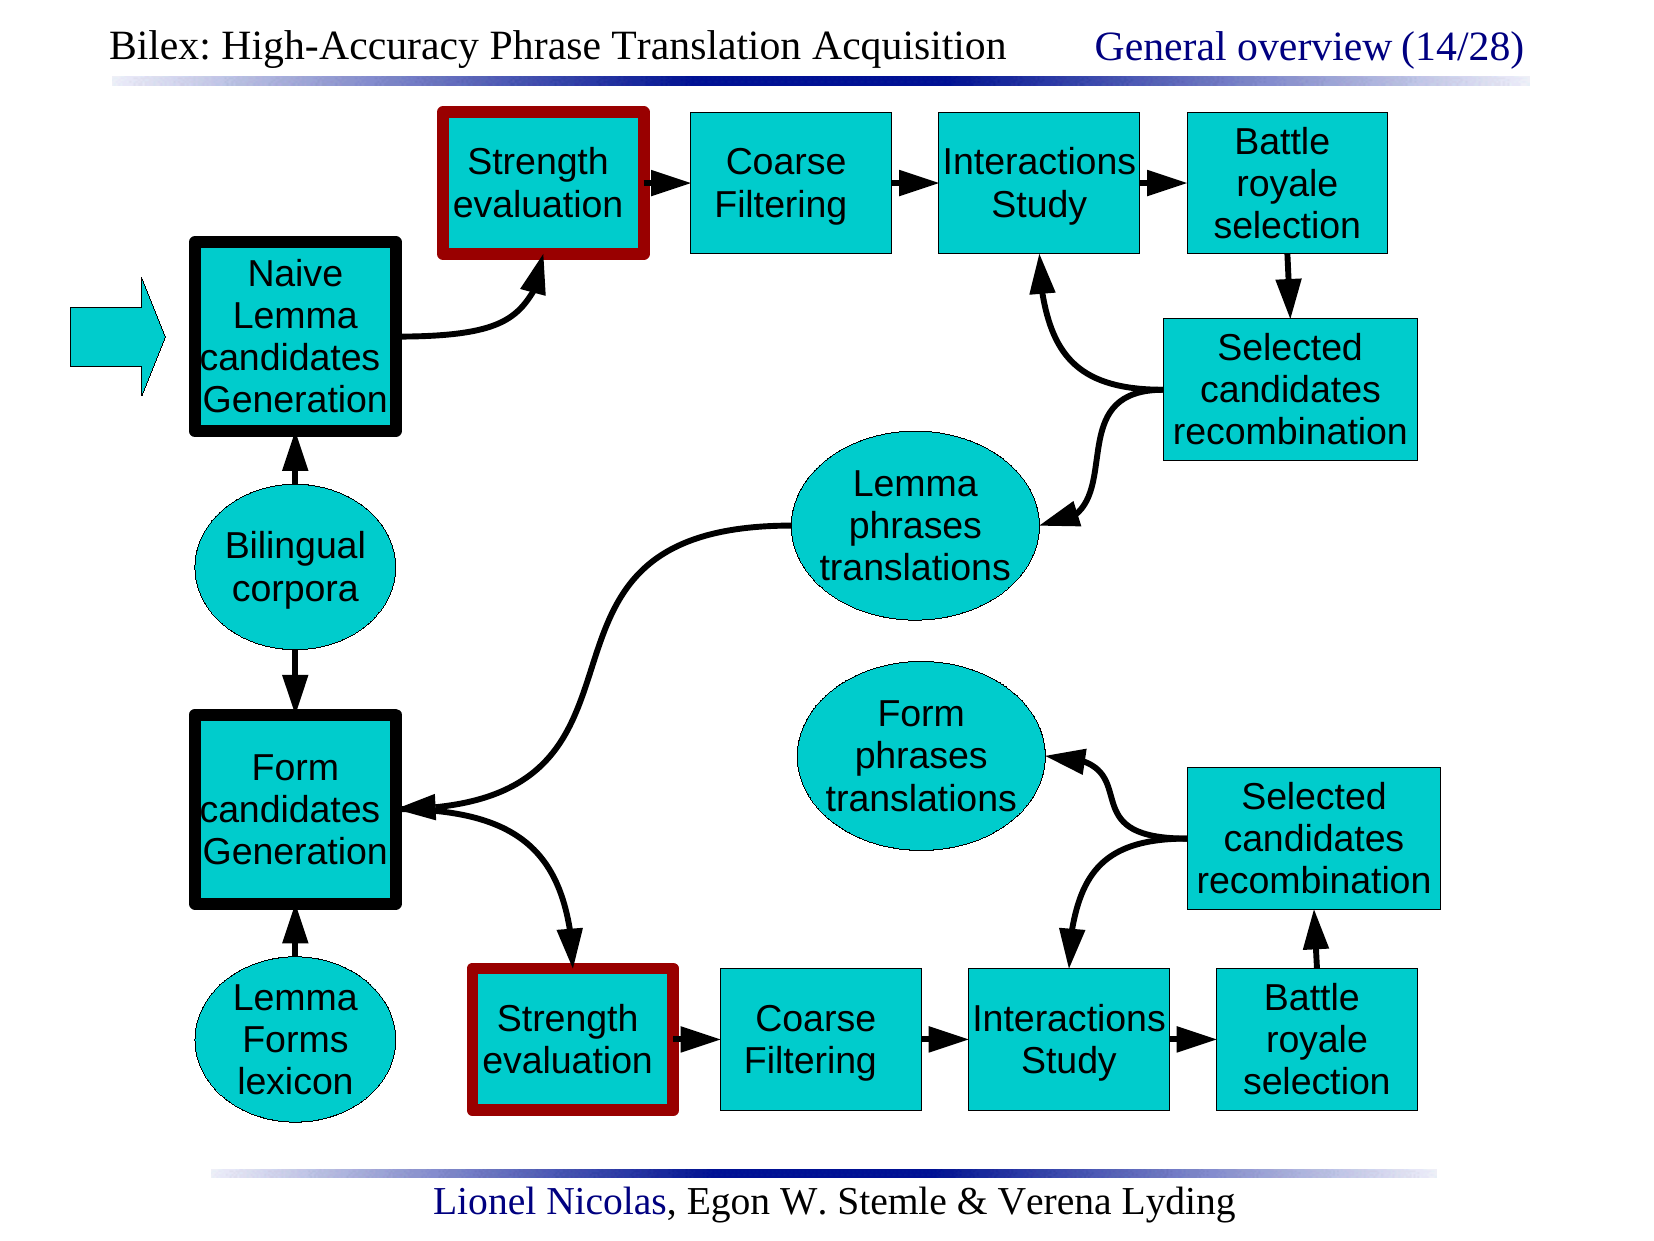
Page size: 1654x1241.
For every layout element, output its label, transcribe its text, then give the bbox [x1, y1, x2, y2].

text_box Interactions Study [938, 112, 1140, 254]
text_box Interactions Study [968, 968, 1170, 1111]
text_box Form candidates Generation [194, 714, 396, 904]
text_box Strength evaluation [472, 968, 674, 1111]
text_box Coarse Filtering [690, 112, 892, 254]
text_box Bilingual corpora [194, 484, 396, 650]
text_box Battle royale selection [1216, 968, 1418, 1111]
text_box Lemma phrases translations [791, 431, 1040, 621]
text_box Form phrases translations [797, 661, 1046, 851]
text_box [70, 277, 166, 396]
text_box Battle royale selection [1187, 112, 1388, 254]
text_box Selected candidates recombination [1163, 318, 1418, 461]
text_box Naive Lemma candidates Generation [194, 242, 396, 432]
text_box Coarse Filtering [720, 968, 922, 1111]
picture [112, 76, 1530, 86]
text_box Lemma Forms lexicon [194, 956, 396, 1123]
text_box Selected candidates recombination [1187, 767, 1441, 910]
picture [211, 1169, 1437, 1178]
text_box Strength evaluation [442, 112, 644, 254]
text_box General overview [1079, 15, 1409, 82]
